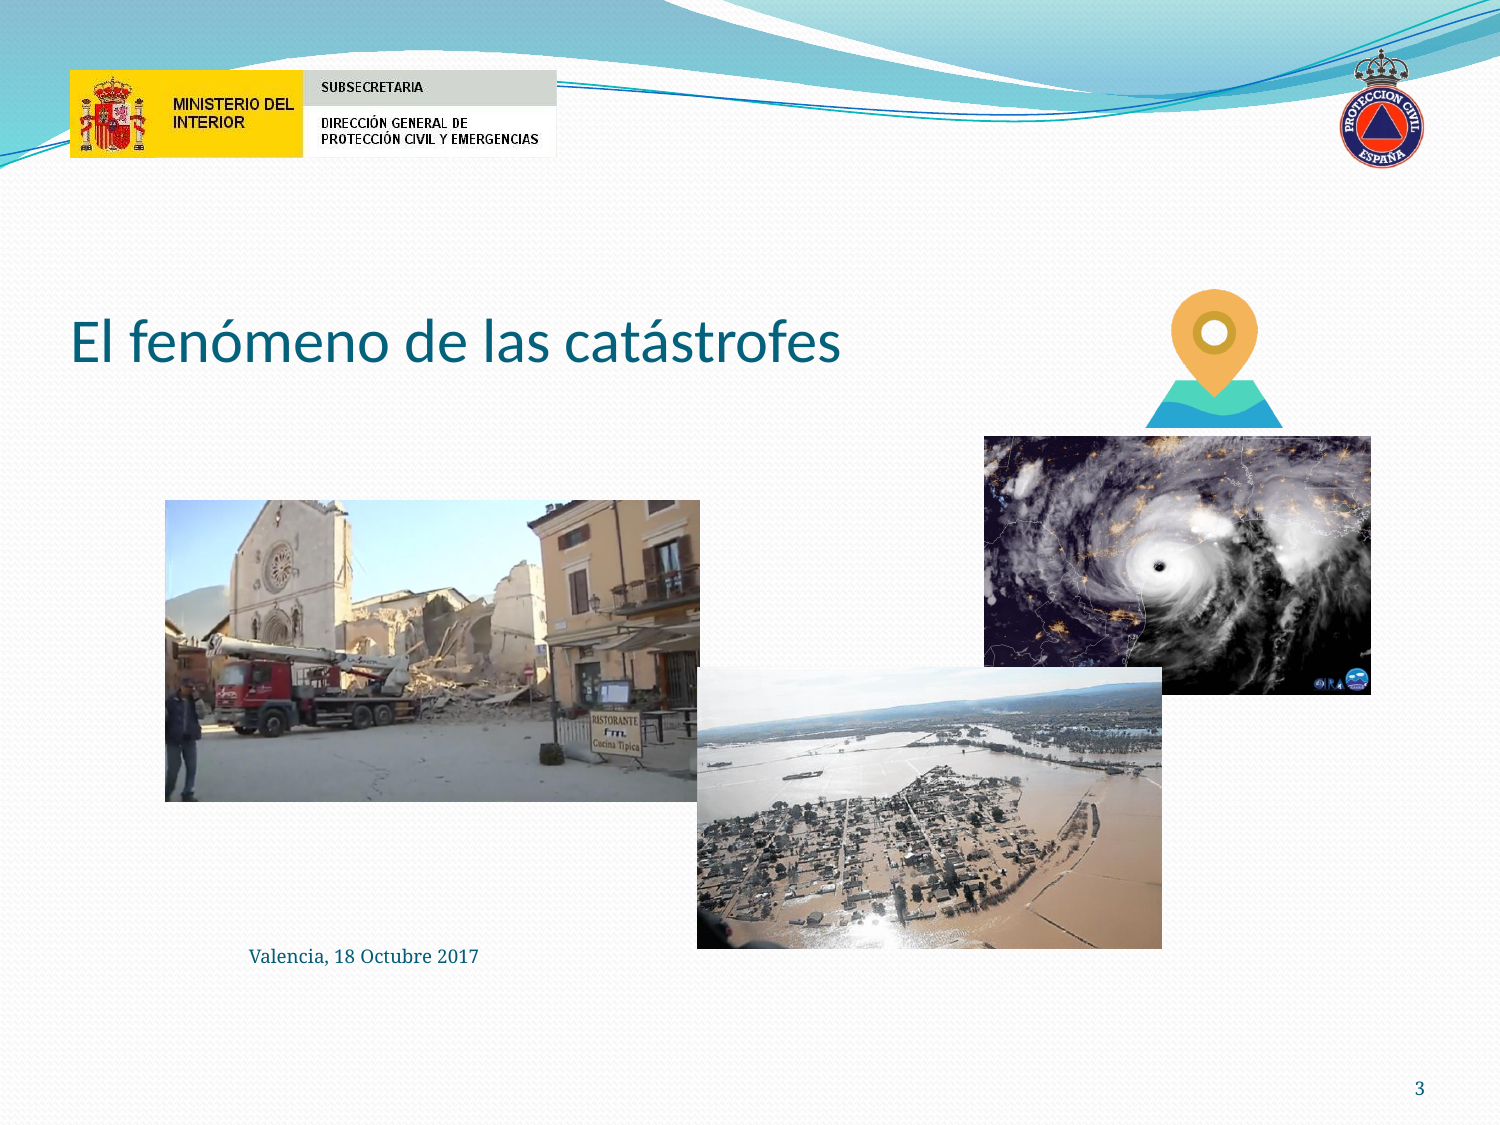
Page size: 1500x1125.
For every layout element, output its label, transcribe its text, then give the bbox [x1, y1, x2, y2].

slide_number Valencia, 18 Octubre 2017 [249, 922, 507, 968]
picture [0, 0, 1500, 1125]
title El fenómeno de las catástrofes [70, 187, 1421, 375]
slide_number <number> [1299, 1042, 1425, 1103]
picture [24, 147, 50, 156]
